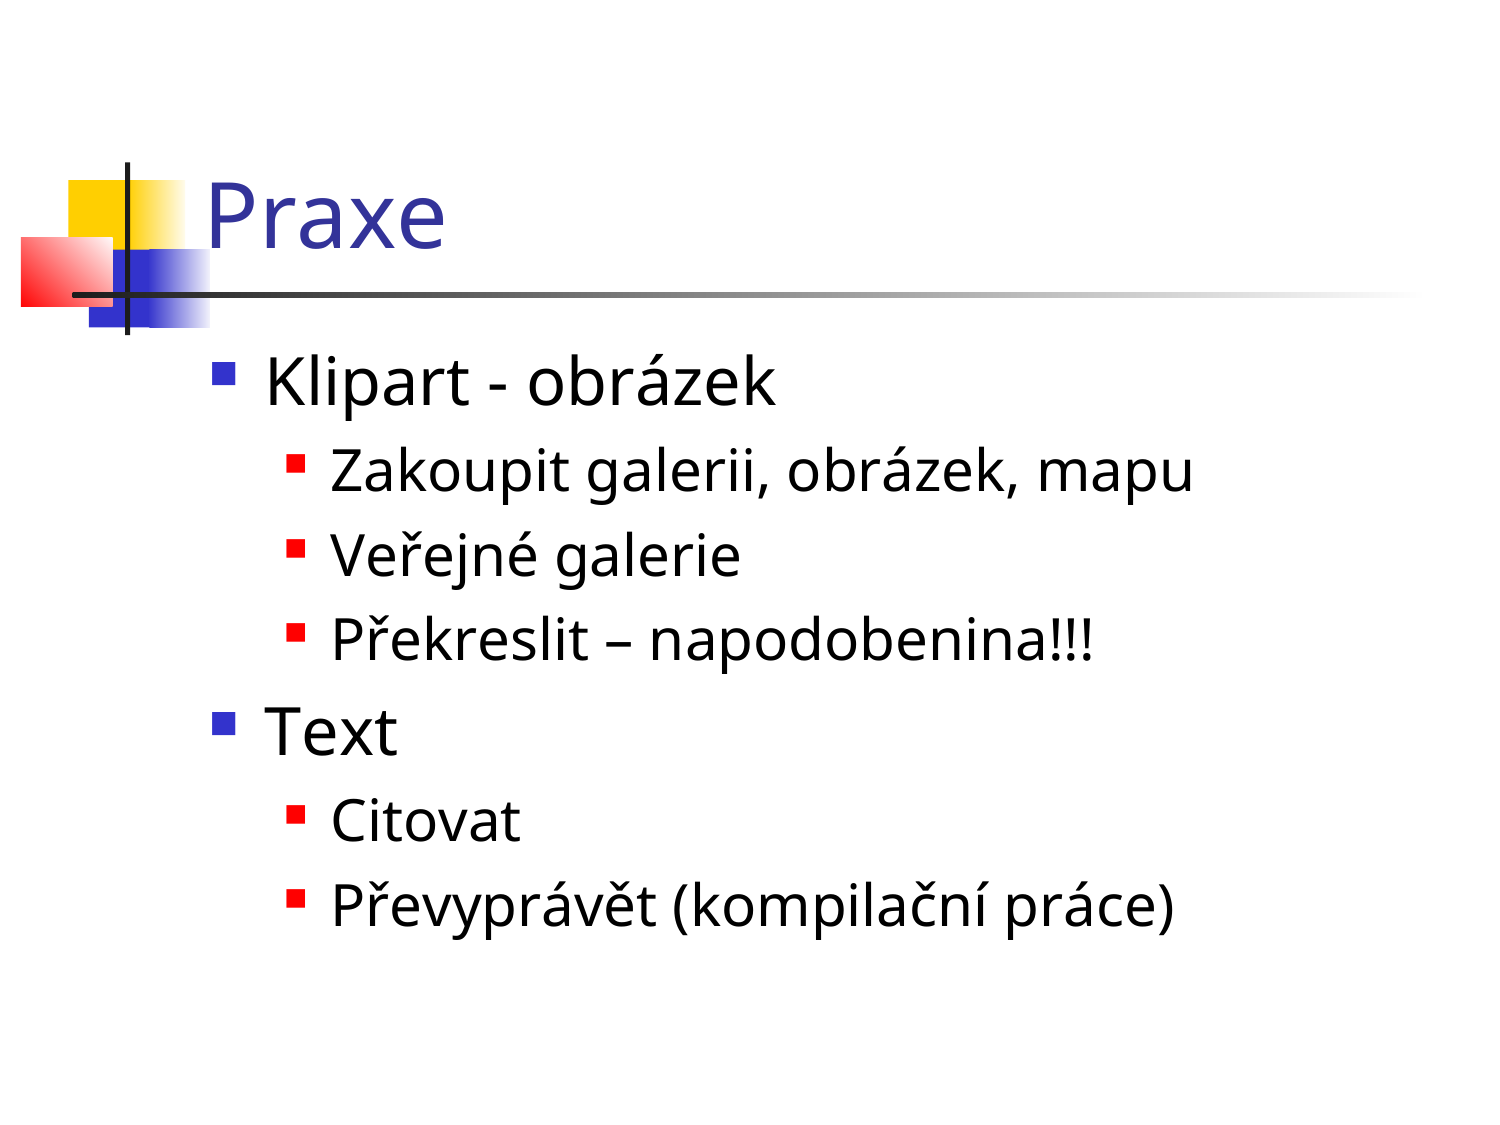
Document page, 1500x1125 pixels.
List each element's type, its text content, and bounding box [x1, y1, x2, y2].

title Praxe [188, 35, 1468, 276]
list Klipart - obrázek Zakoupit galerii, obrázek, mapu Veřejné galerie Překreslit – napodobenina!!! Text Citovat Převyprávět (kompilační práce) [193, 331, 1469, 1007]
